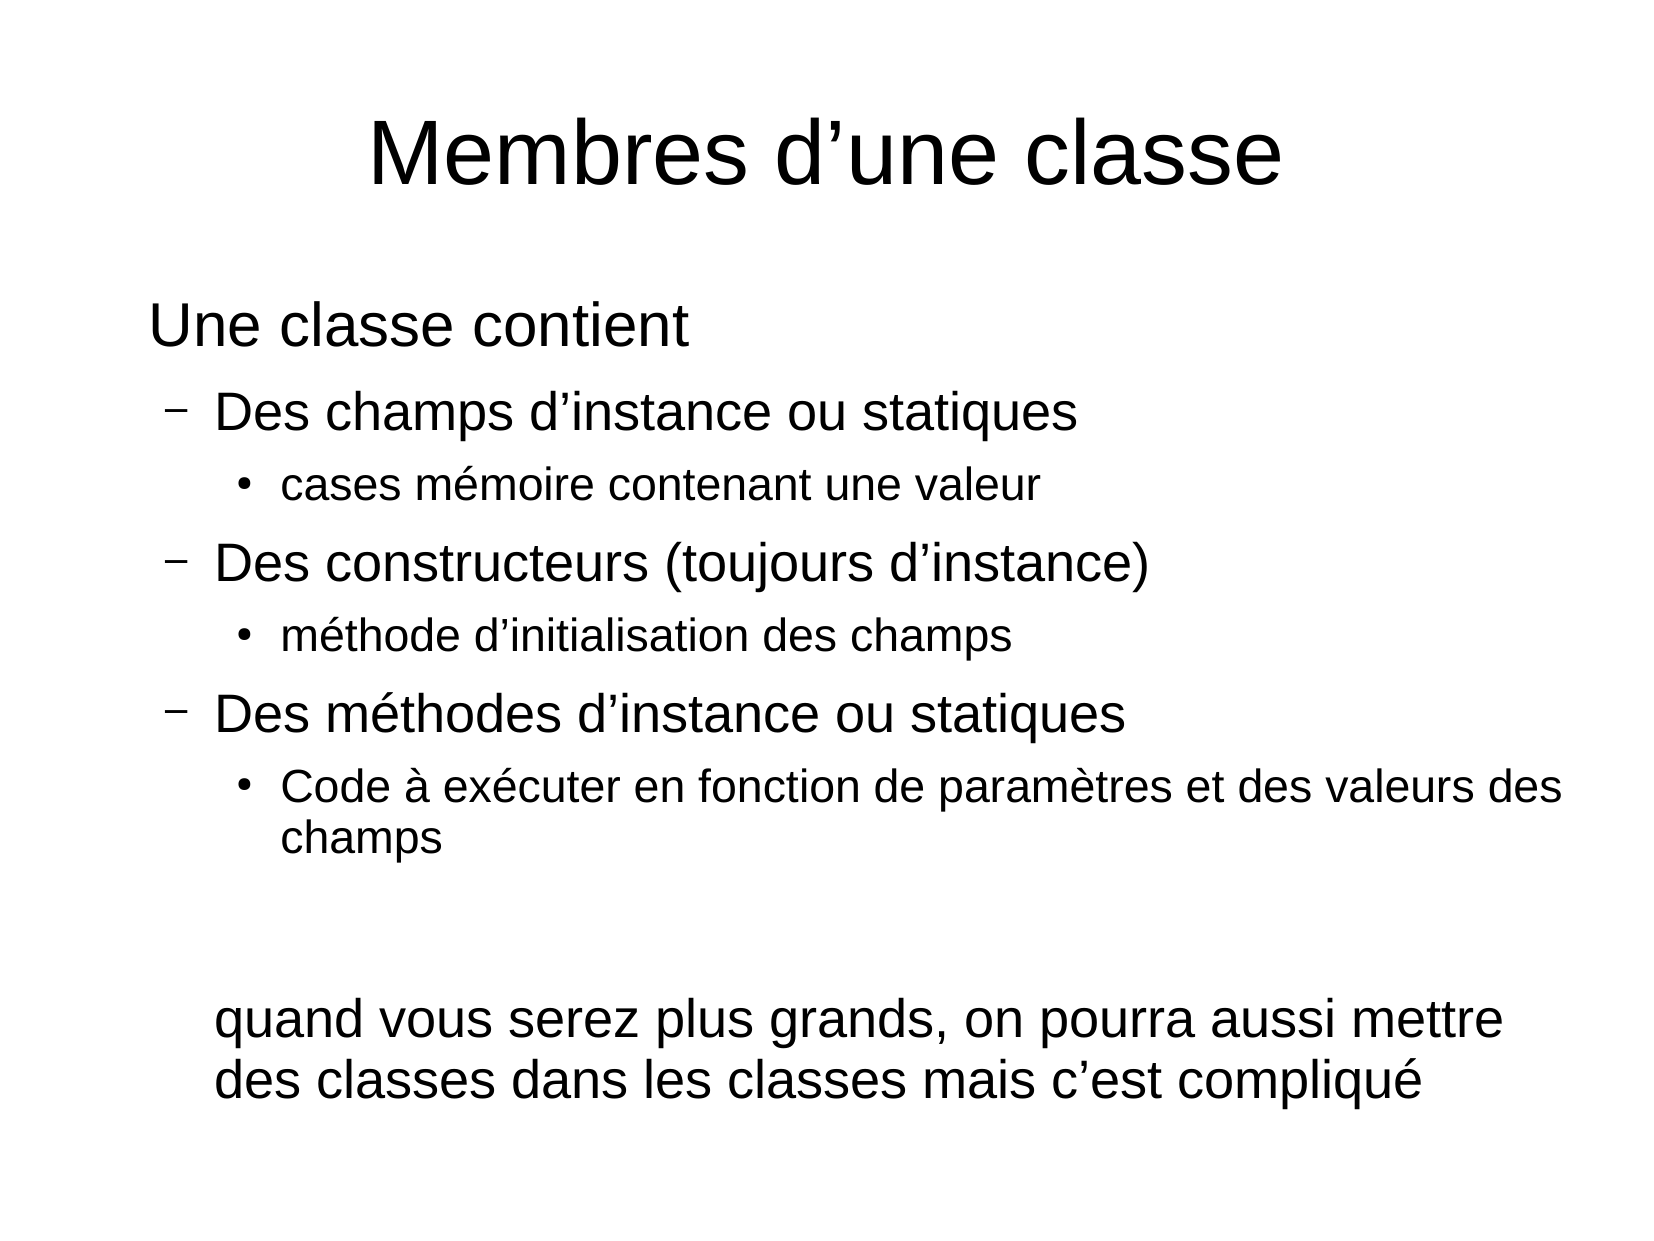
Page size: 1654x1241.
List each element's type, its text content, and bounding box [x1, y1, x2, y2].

title Membres d’une classe [82, 49, 1571, 257]
list Une classe contient Des champs d’instance ou statiques cases mémoire contenant une valeur Des constructeurs (toujours d’instance) méthode d’initialisation des champs Des méthodes d’instance ou statiques Code à exécuter en fonction de paramètres et des valeurs des champs quand vous serez plus grands, on pourra aussi mettre des classes dans les classes mais c’est compliqué [82, 290, 1571, 1111]
